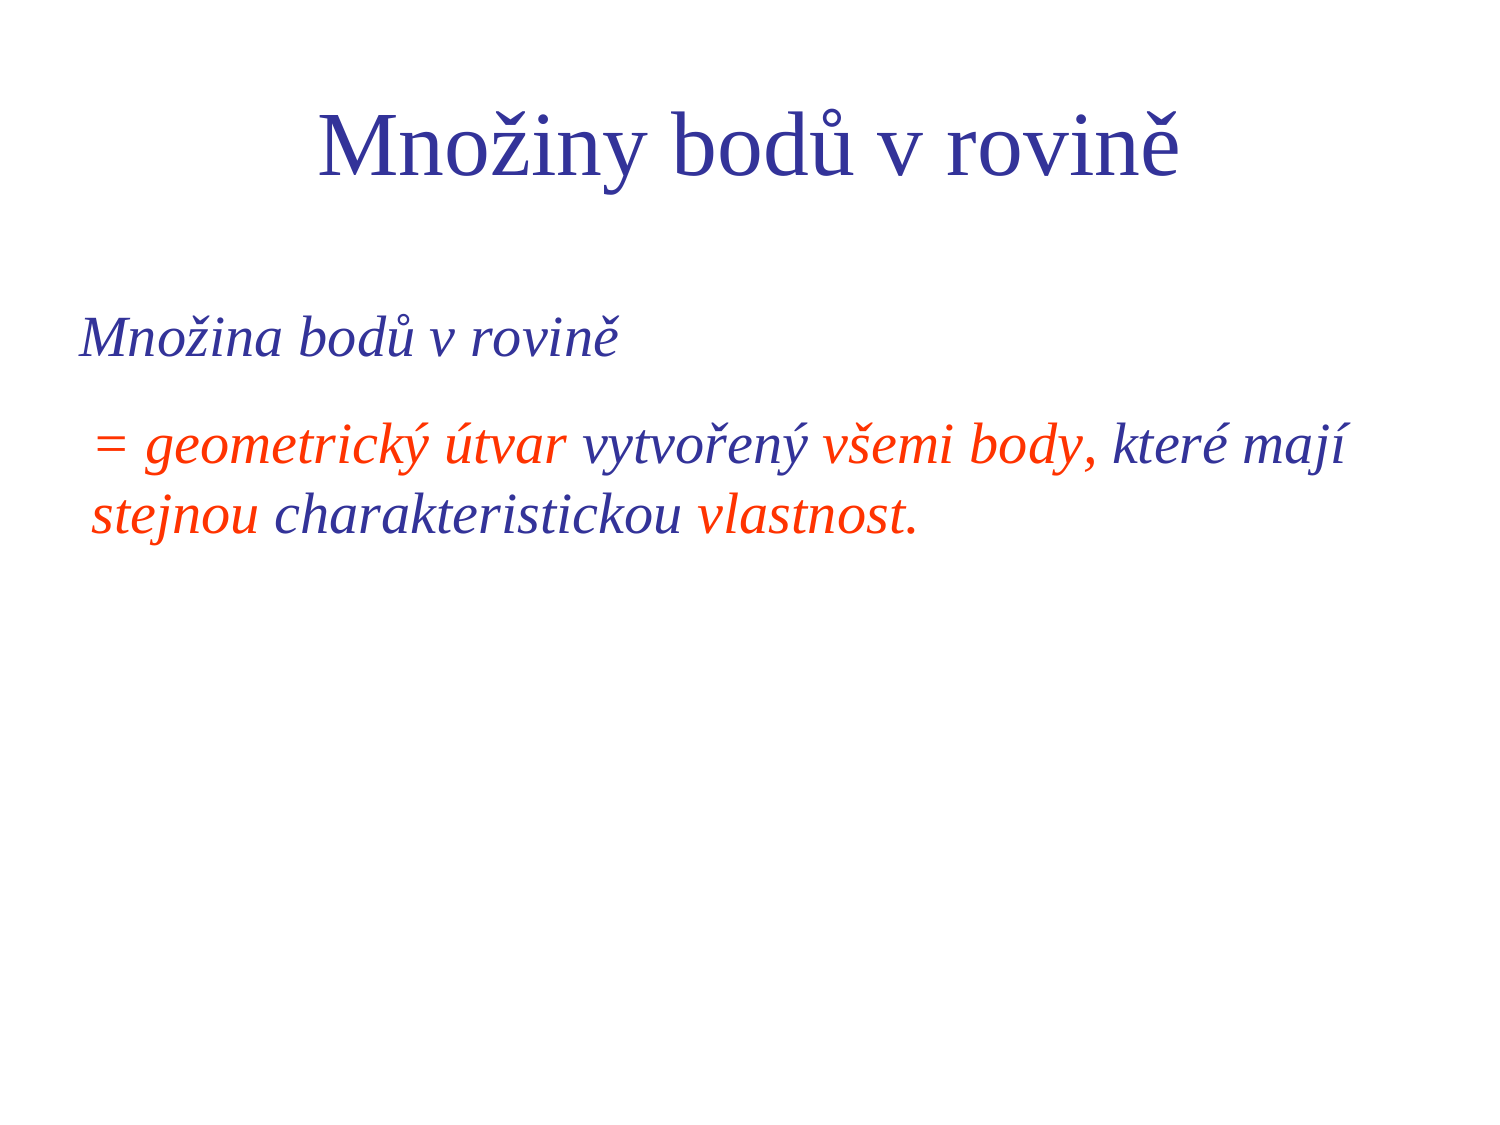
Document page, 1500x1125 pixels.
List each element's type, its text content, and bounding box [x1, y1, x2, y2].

text_box = geometrický útvar vytvořený všemi body, které mají stejnou charakteristickou vlastnost. [76, 397, 1447, 553]
title Množiny bodů v rovině [75, 45, 1426, 233]
text_box Množina bodů v rovině [64, 290, 691, 377]
